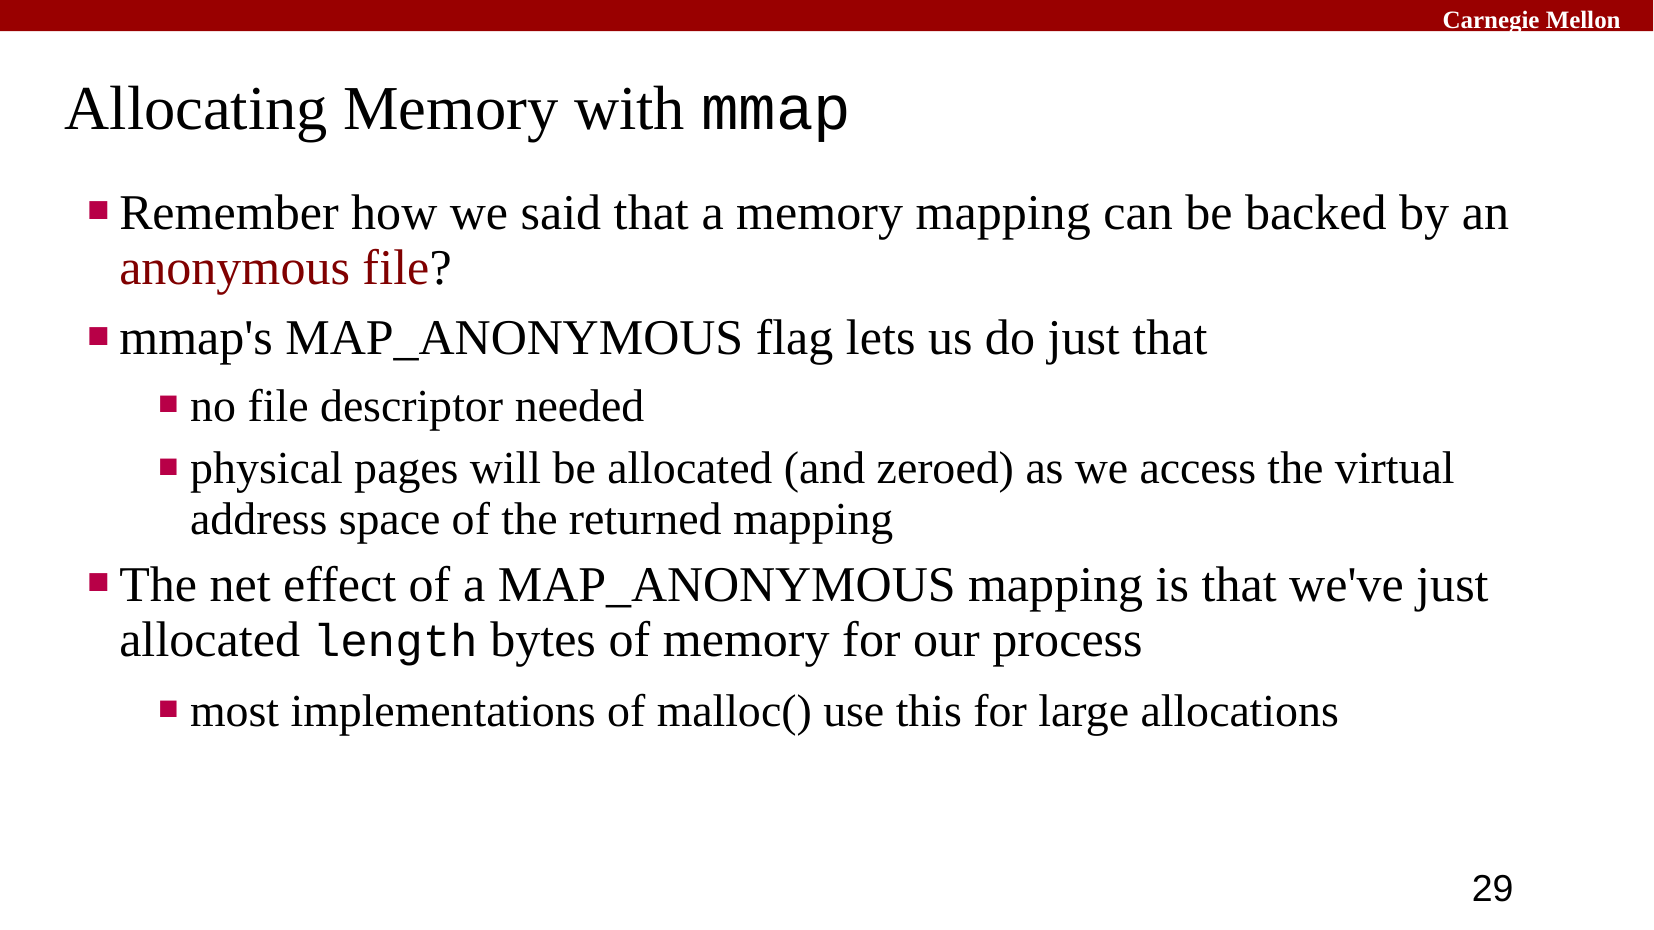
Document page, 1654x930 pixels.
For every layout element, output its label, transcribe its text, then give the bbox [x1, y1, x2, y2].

list Remember how we said that a memory mapping can be backed by an anonymous file? mmap's MAP_ANONYMOUS flag lets us do just that no file descriptor needed physical pages will be allocated (and zeroed) as we access the virtual address space of the returned mapping The net effect of a MAP_ANONYMOUS mapping is that we've just allocated length bytes of memory for our process most implementations of malloc() use this for large allocations [71, 184, 1576, 859]
title Allocating Memory with mmap [64, 58, 1576, 163]
